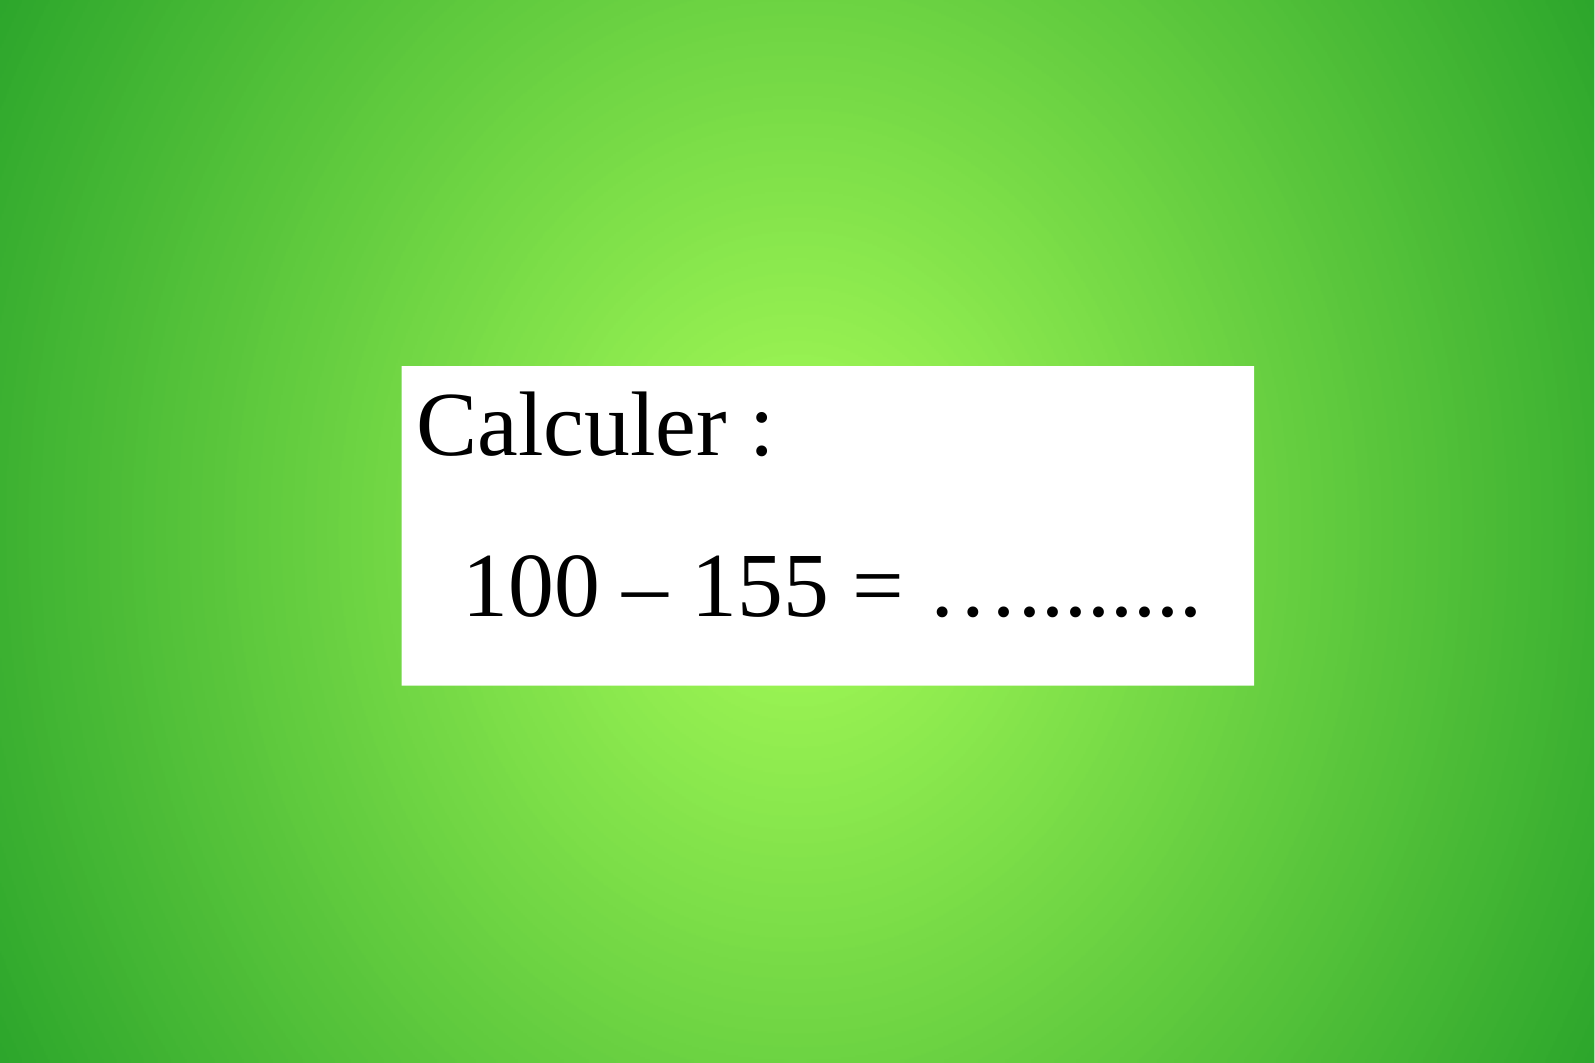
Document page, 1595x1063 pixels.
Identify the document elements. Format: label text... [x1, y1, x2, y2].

text_box Calculer : 100 – 155 = …........ [401, 366, 1255, 686]
picture [0, 0, 1595, 1063]
